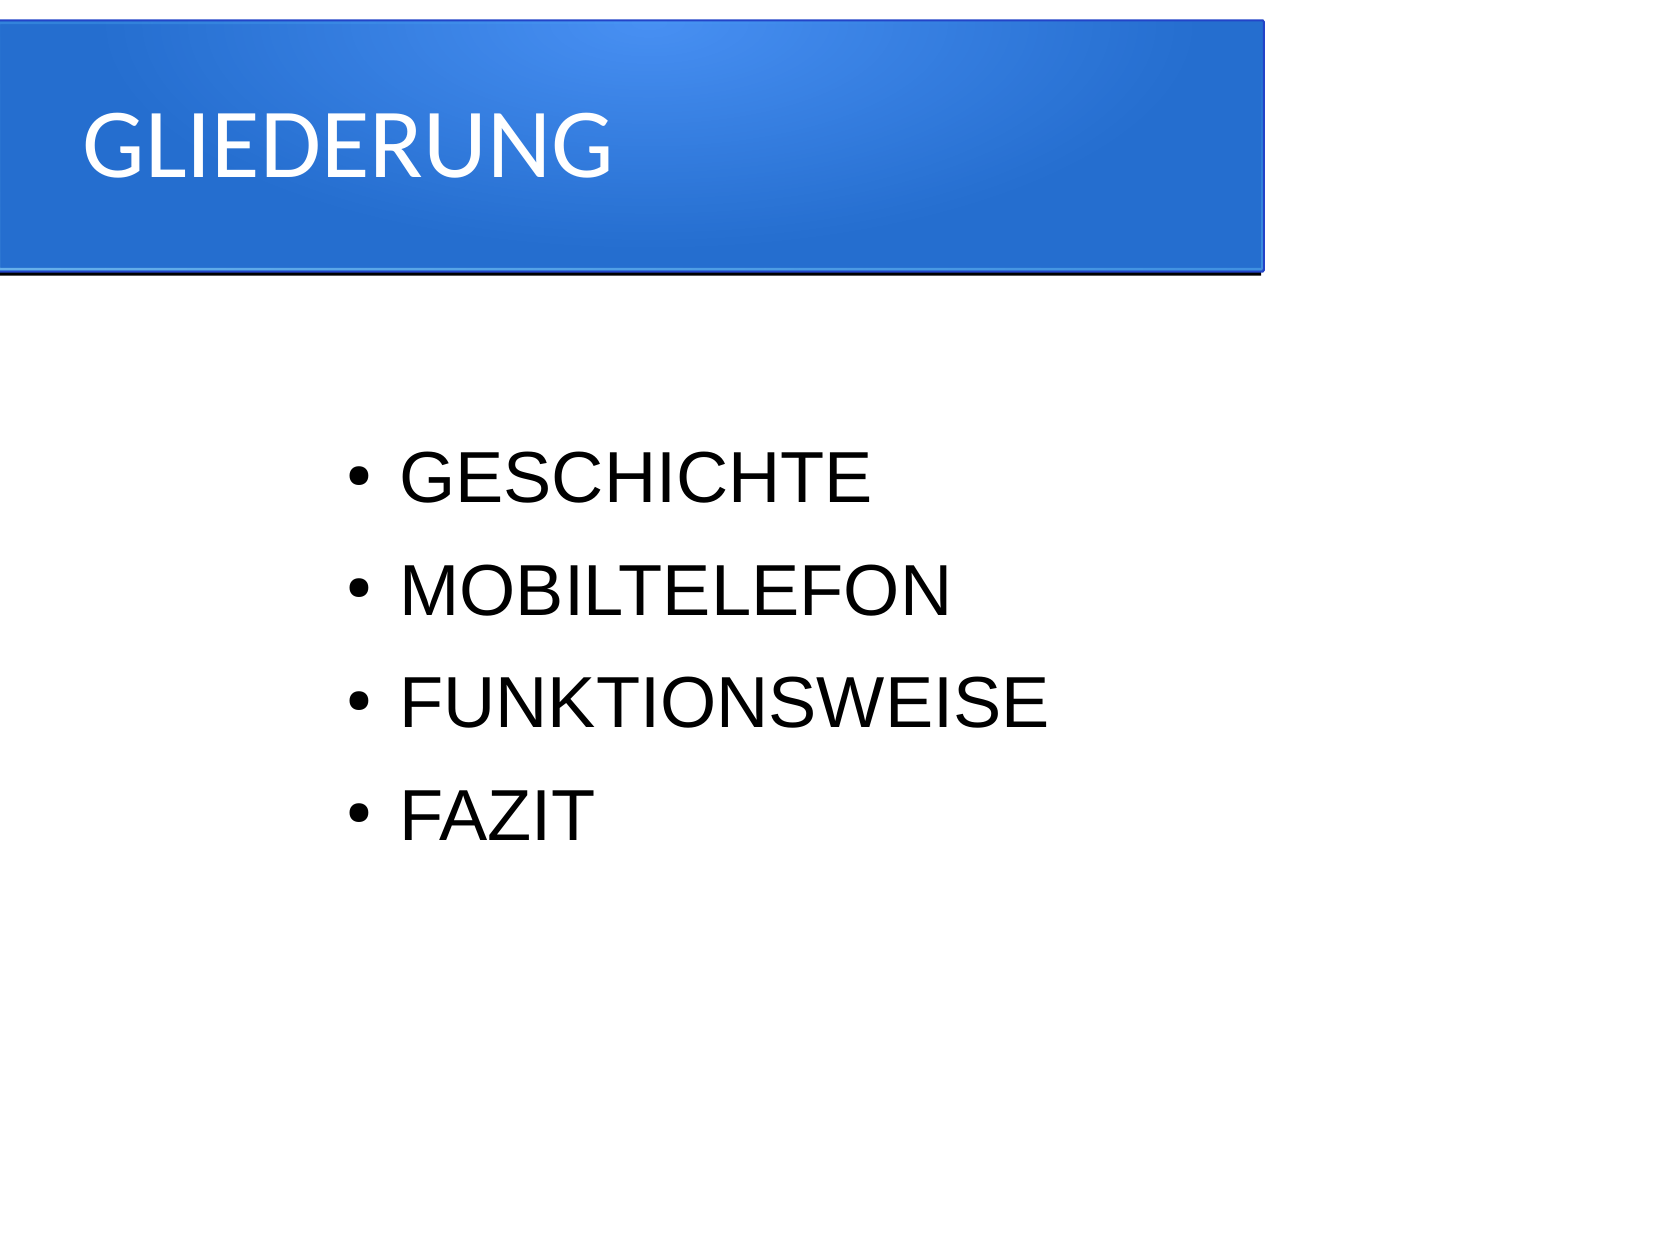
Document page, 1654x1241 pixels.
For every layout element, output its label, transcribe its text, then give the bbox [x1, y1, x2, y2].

list GESCHICHTE MOBILTELEFON FUNKTIONSWEISE FAZIT [328, 437, 1654, 1157]
title GLIEDERUNG [82, 49, 1250, 257]
